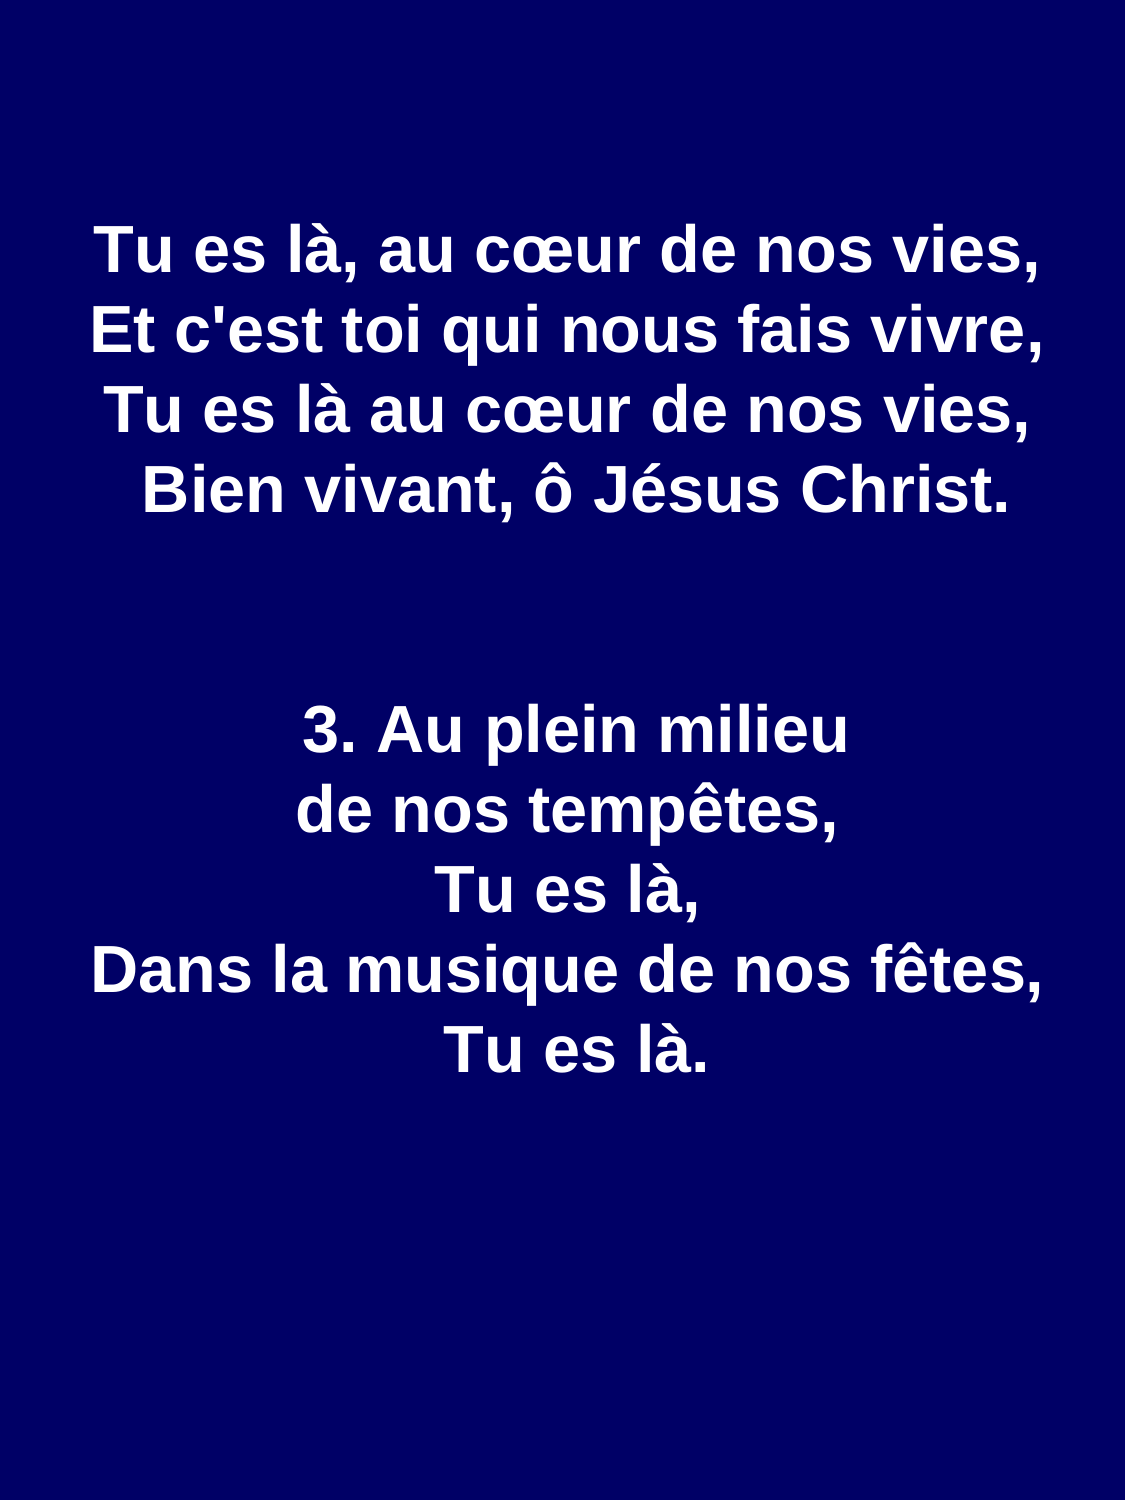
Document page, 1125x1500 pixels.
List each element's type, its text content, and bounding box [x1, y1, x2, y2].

text_box Tu es là, au cœur de nos vies, Et c'est toi qui nous fais vivre, Tu es là au cœur de nos vies, Bien vivant, ô Jésus Christ. 3. Au plein milieu de nos tempêtes, Tu es là, Dans la musique de nos fêtes, Tu es là. [70, 198, 1084, 1453]
